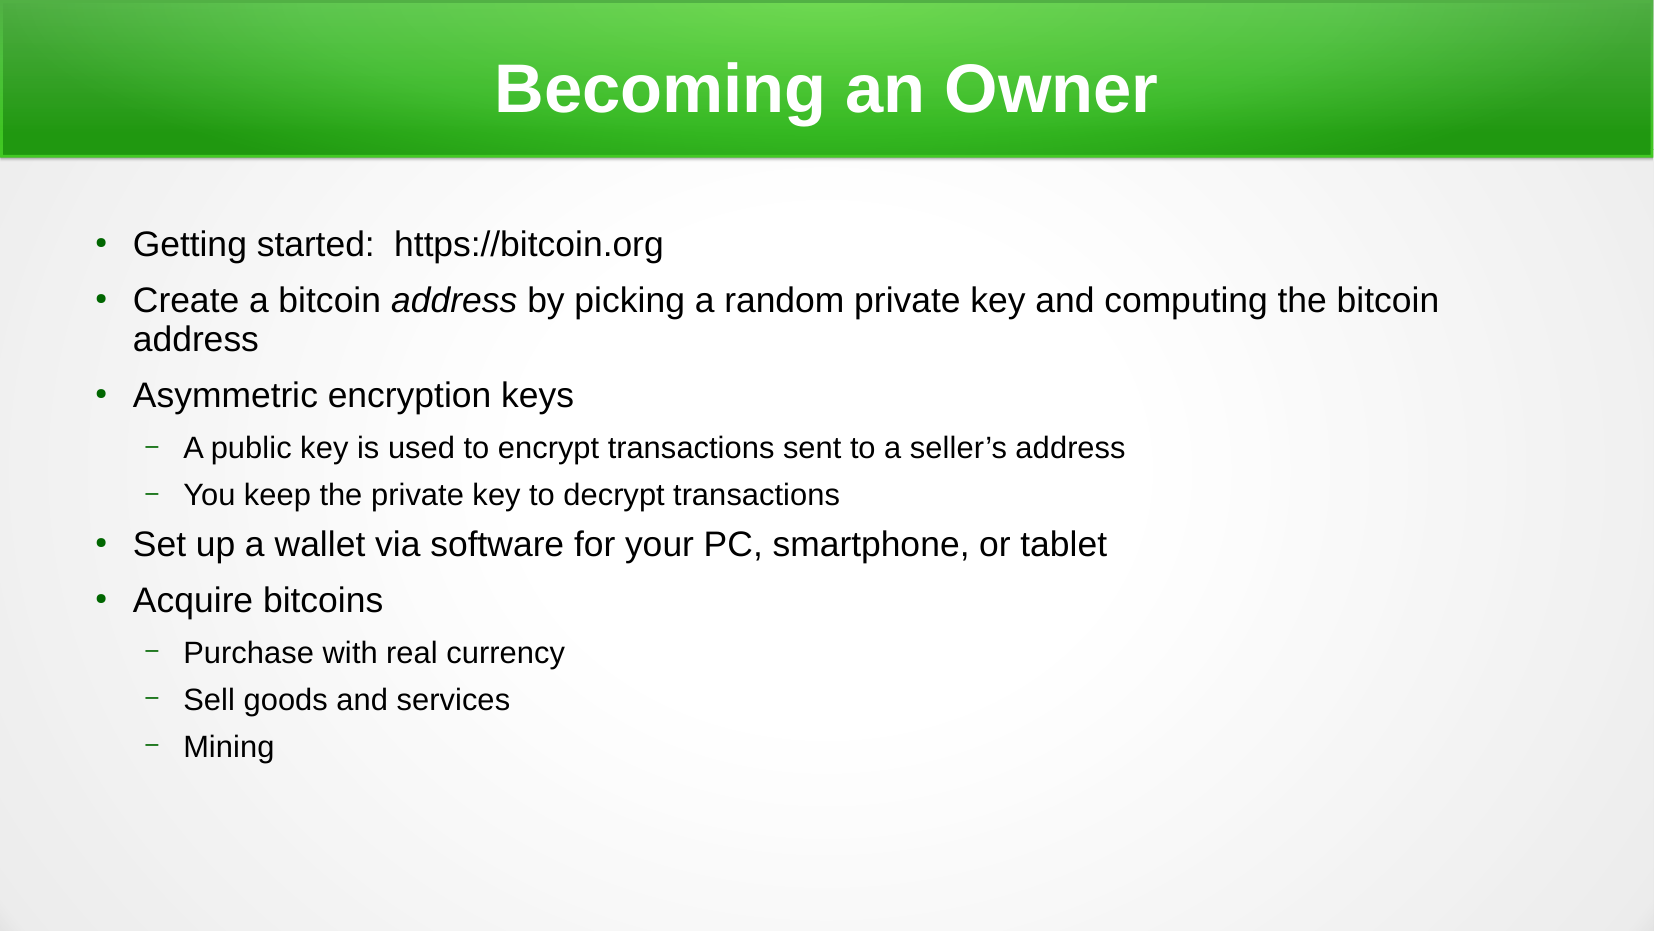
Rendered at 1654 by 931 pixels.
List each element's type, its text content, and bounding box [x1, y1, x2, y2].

list Getting started: https://bitcoin.org Create a bitcoin address by picking a random private key and computing the bitcoin address Asymmetric encryption keys A public key is used to encrypt transactions sent to a seller’s address You keep the private key to decrypt transactions Set up a wallet via software for your PC, smartphone, or tablet Acquire bitcoins Purchase with real currency Sell goods and services Mining [82, 224, 1571, 764]
title Becoming an Owner [82, 35, 1571, 142]
